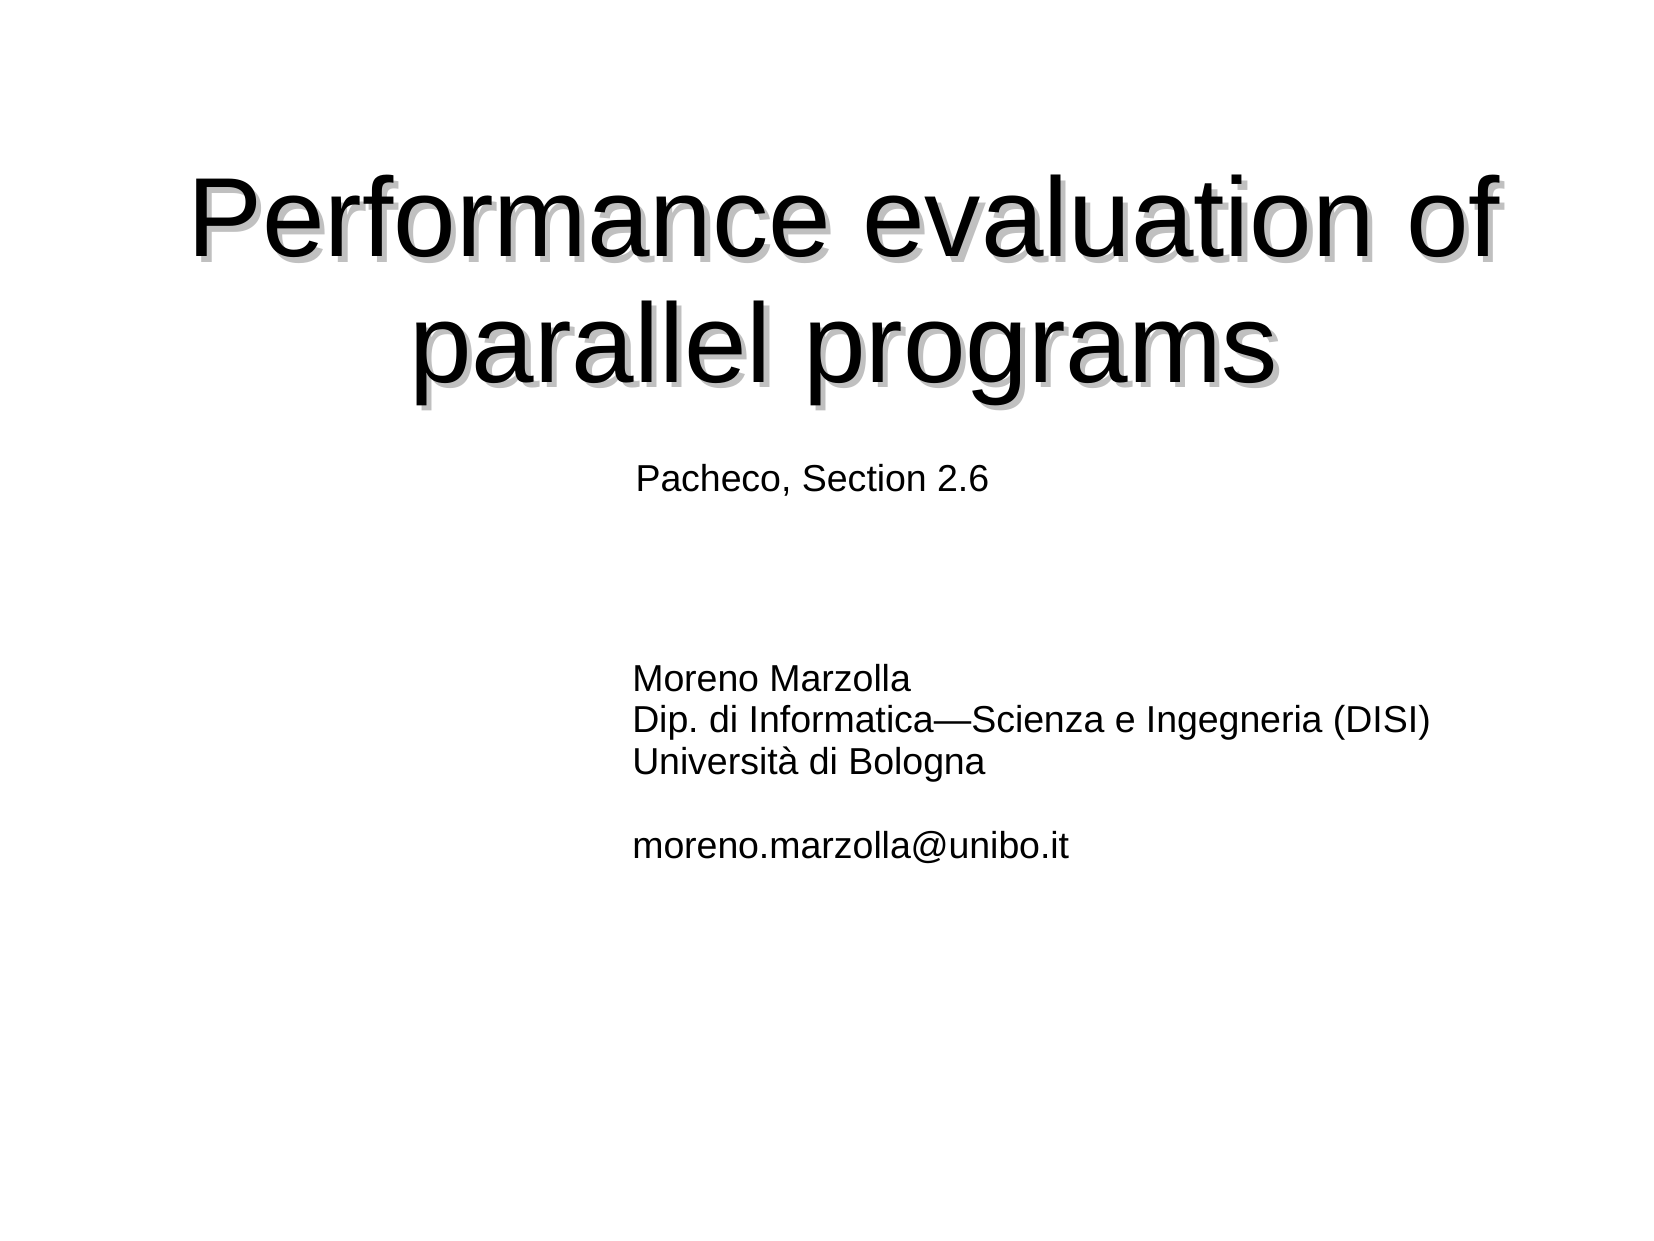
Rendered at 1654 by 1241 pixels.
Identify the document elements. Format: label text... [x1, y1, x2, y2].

text_box Moreno Marzolla Dip. di Informatica—Scienza e Ingegneria (DISI) Università di Bologna moreno.marzolla@unibo.it [617, 649, 1447, 1003]
text_box Performance evaluation of parallel programs [75, 147, 1613, 441]
text_box Pacheco, Section 2.6 [620, 450, 1005, 507]
